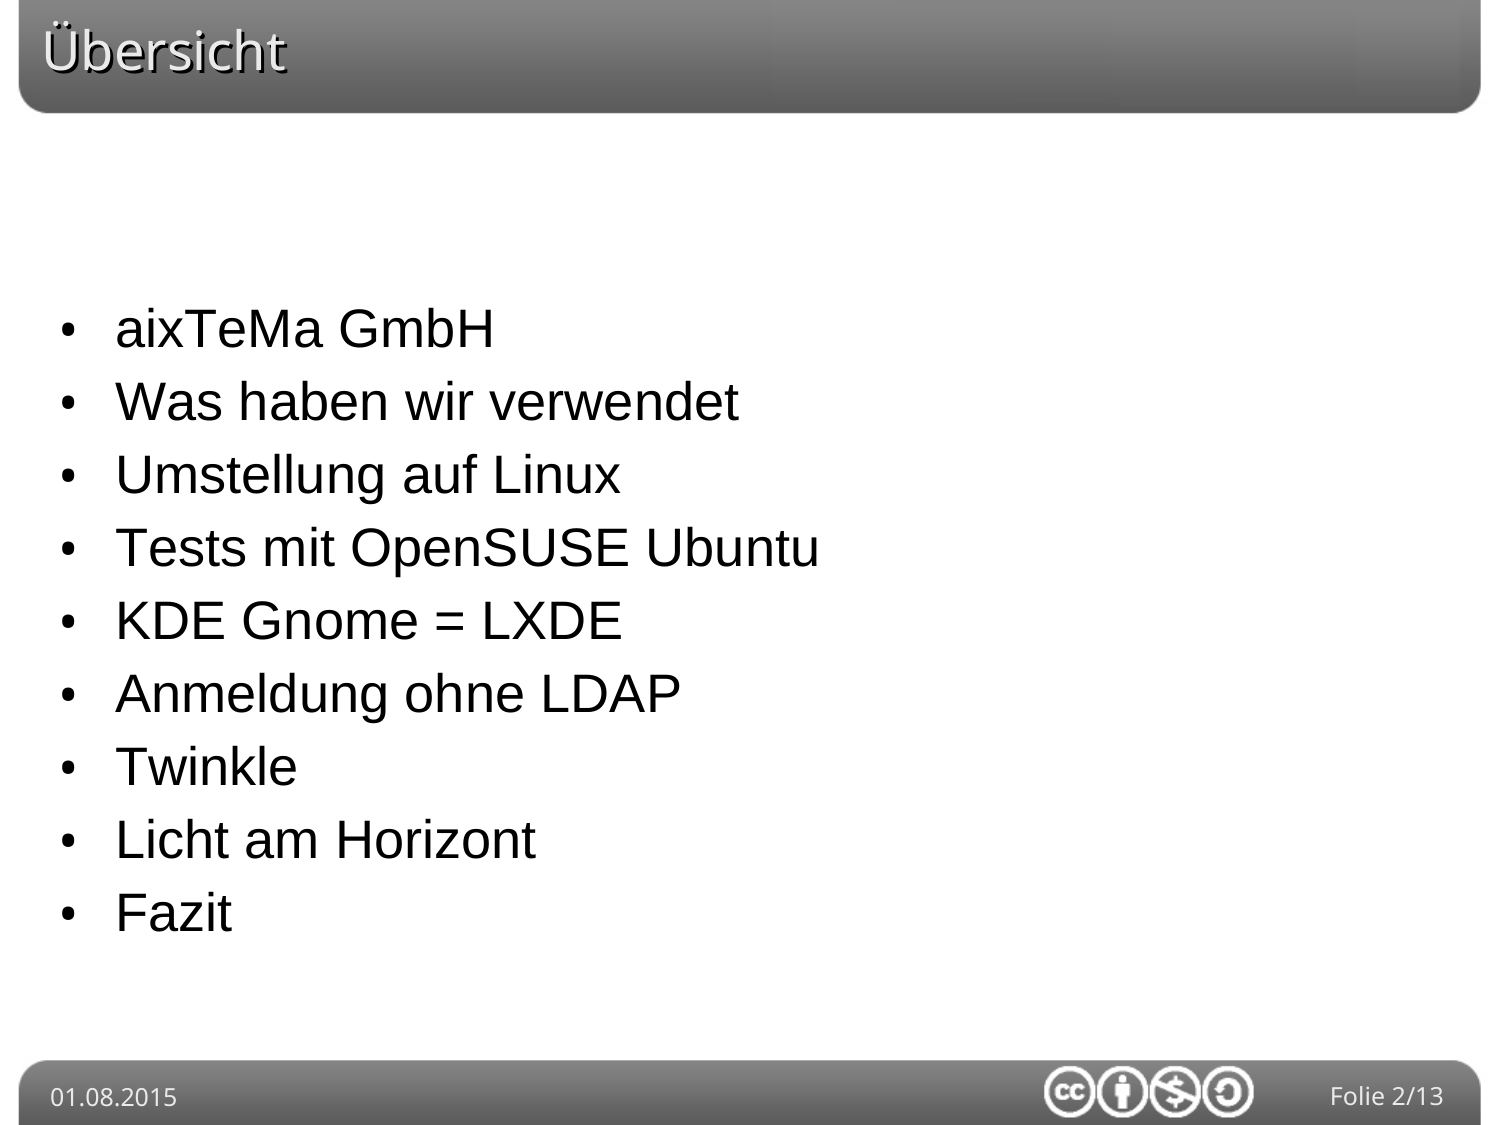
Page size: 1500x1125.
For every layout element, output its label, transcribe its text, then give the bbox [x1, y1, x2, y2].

title Übersicht [41, 0, 1002, 123]
list aixTeMa GmbH Was haben wir verwendet Umstellung auf Linux Tests mit OpenSUSE Ubuntu KDE Gnome = LXDE Anmeldung ohne LDAP Twinkle Licht am Horizont Fazit [59, 125, 1447, 1059]
picture [0, 0, 1500, 1125]
